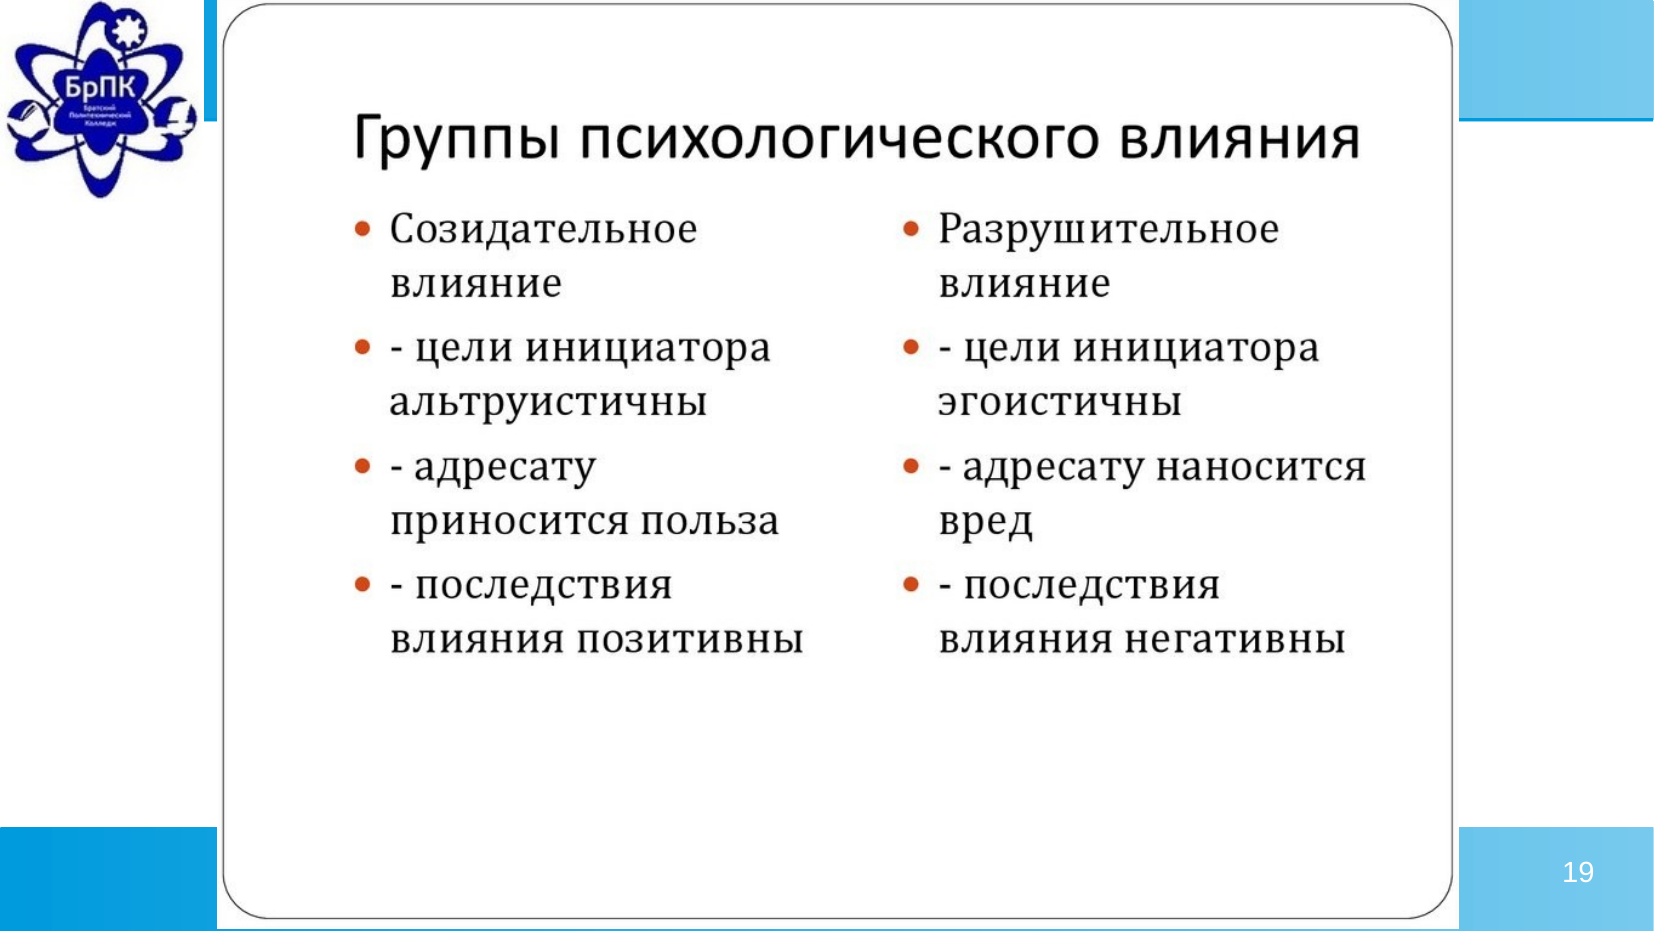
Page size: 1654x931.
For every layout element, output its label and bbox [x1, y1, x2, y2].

picture [217, 0, 1459, 929]
picture [0, 0, 204, 203]
